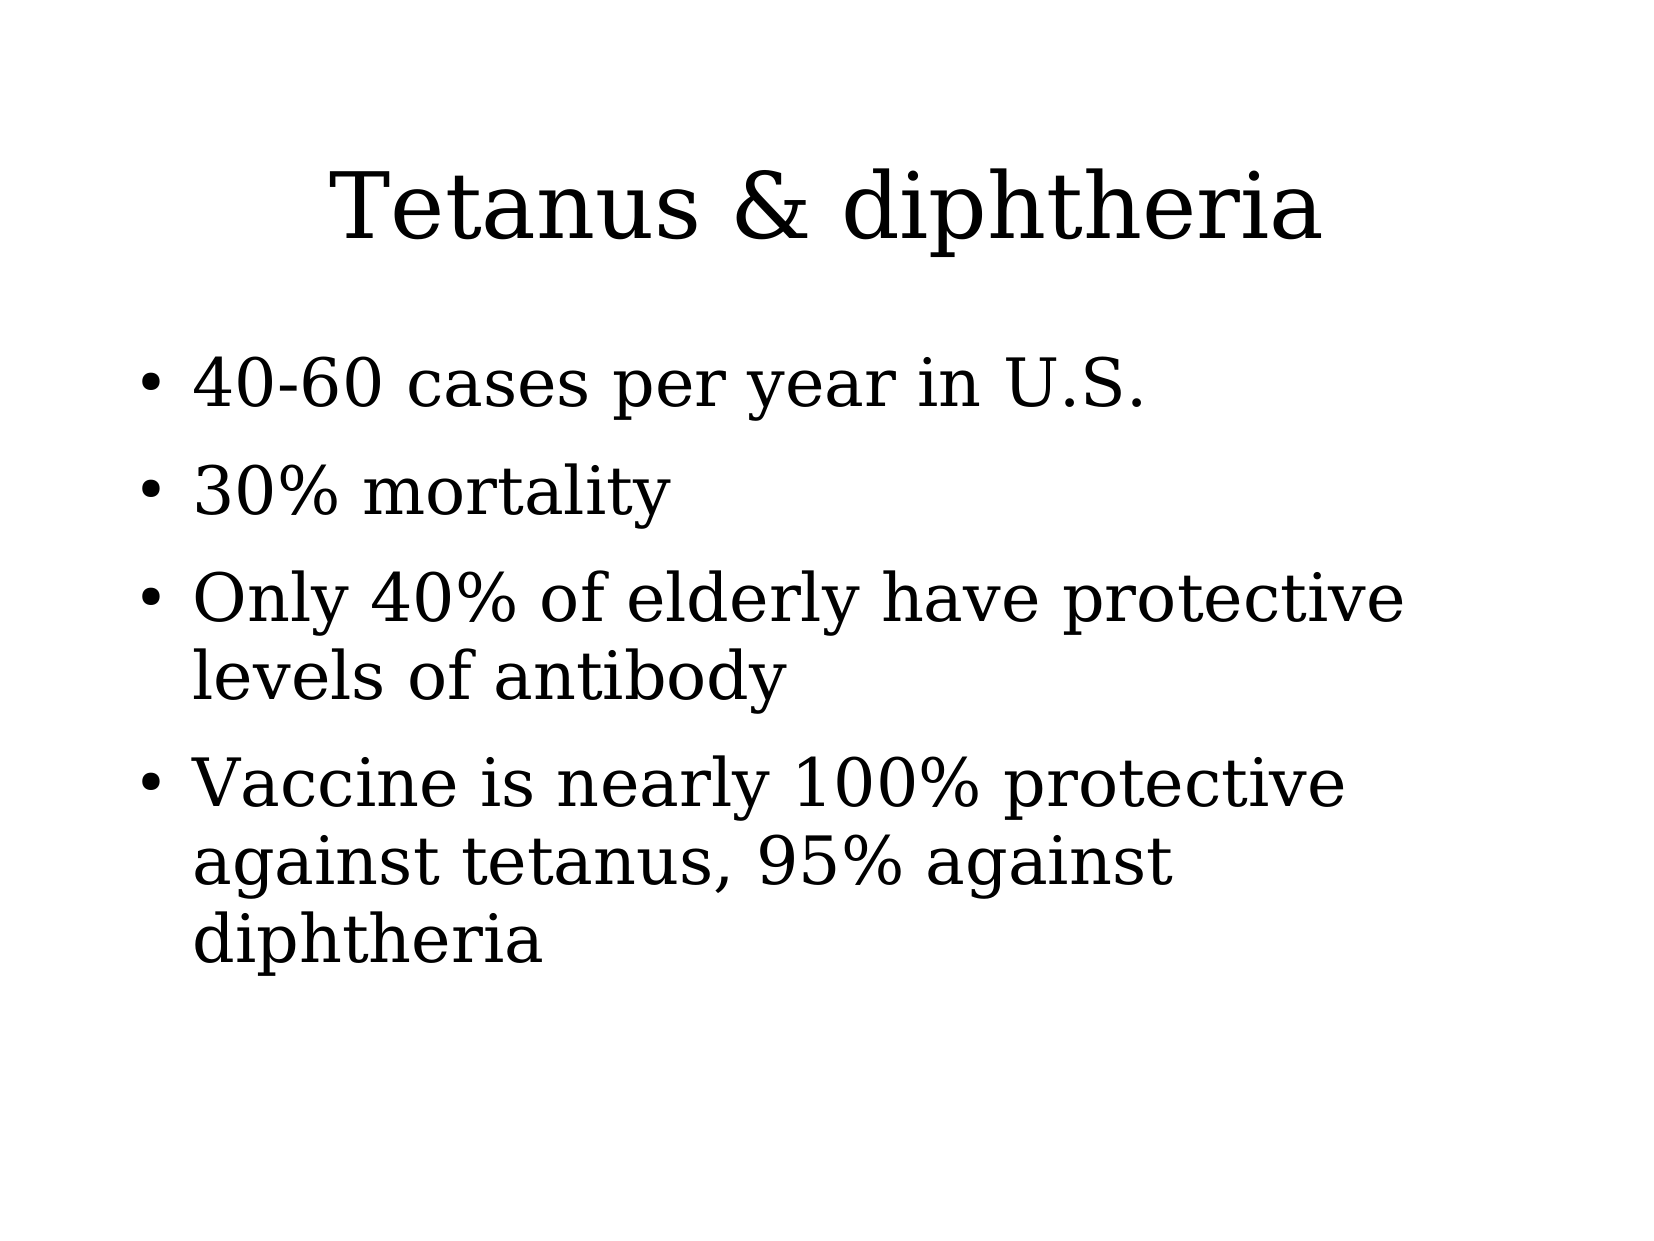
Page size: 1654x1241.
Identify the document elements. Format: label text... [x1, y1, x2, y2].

list 40-60 cases per year in U.S. 30% mortality Only 40% of elderly have protective levels of antibody Vaccine is nearly 100% protective against tetanus, 95% against diphtheria [121, 344, 1534, 1127]
title Tetanus & diphtheria [121, 102, 1534, 311]
